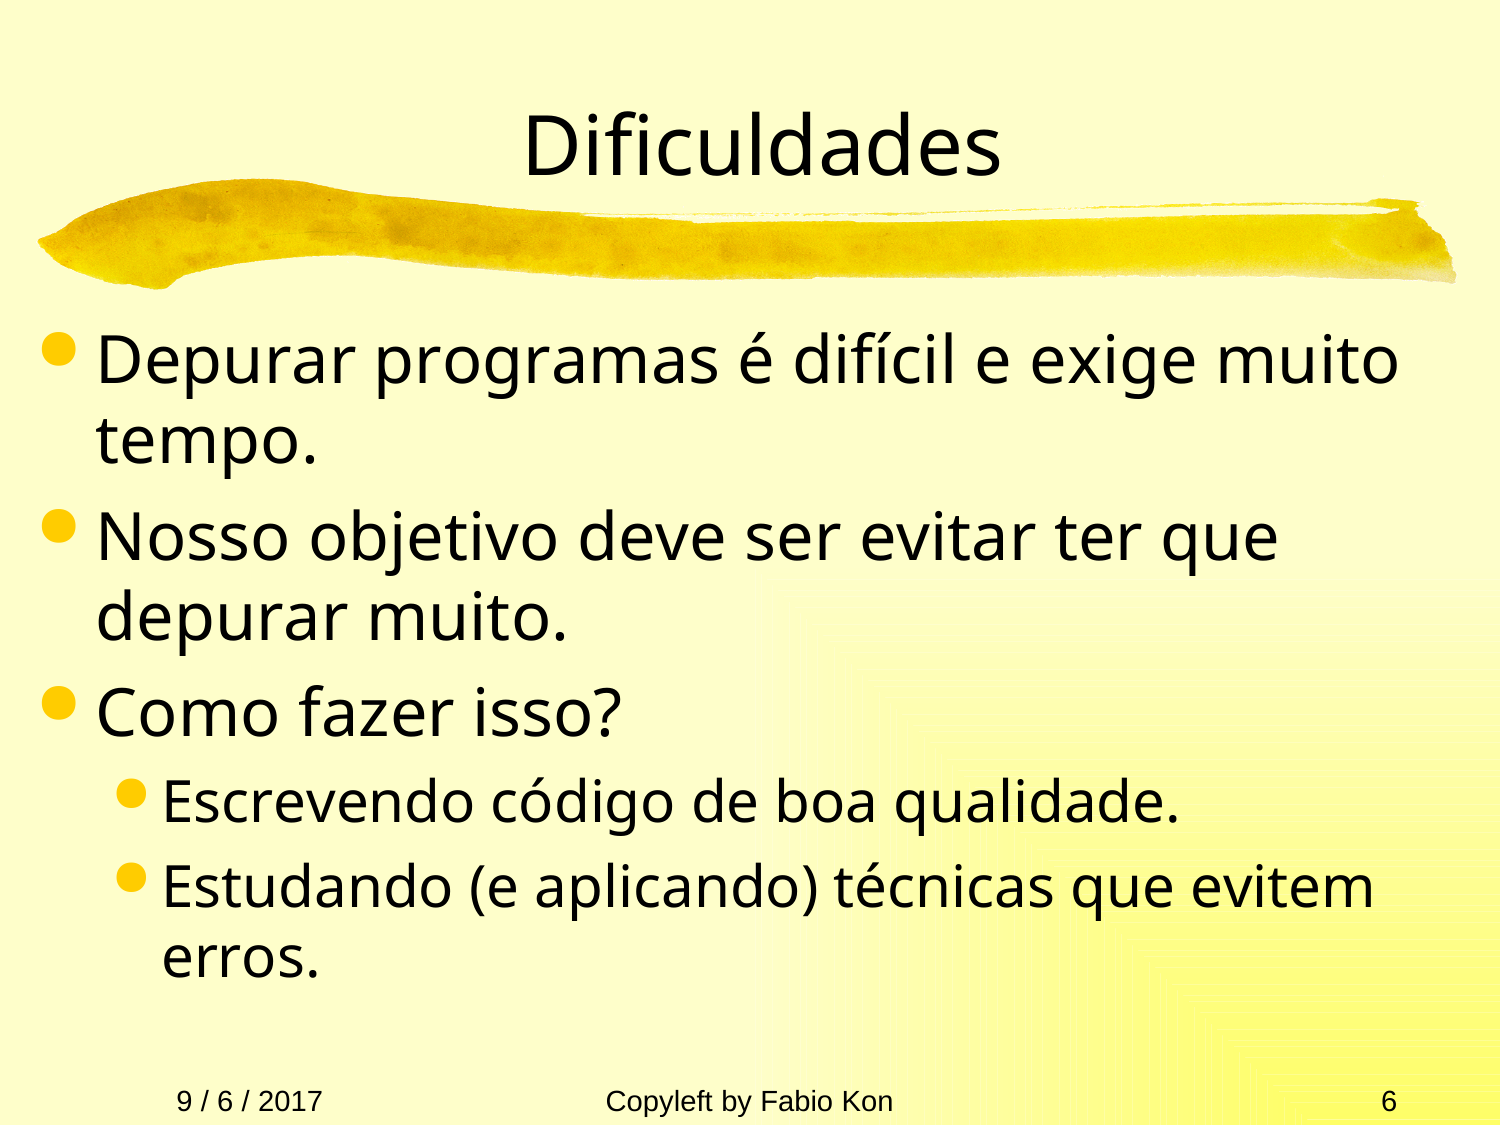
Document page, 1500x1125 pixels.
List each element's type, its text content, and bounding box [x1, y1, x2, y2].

picture [24, 174, 1463, 297]
list Depurar programas é difícil e exige muito tempo. Nosso objetivo deve ser evitar ter que depurar muito. Como fazer isso? Escrevendo código de boa qualidade. Estudando (e aplicando) técnicas que evitem erros. [24, 309, 1500, 994]
title Dificuldades [125, 12, 1401, 200]
